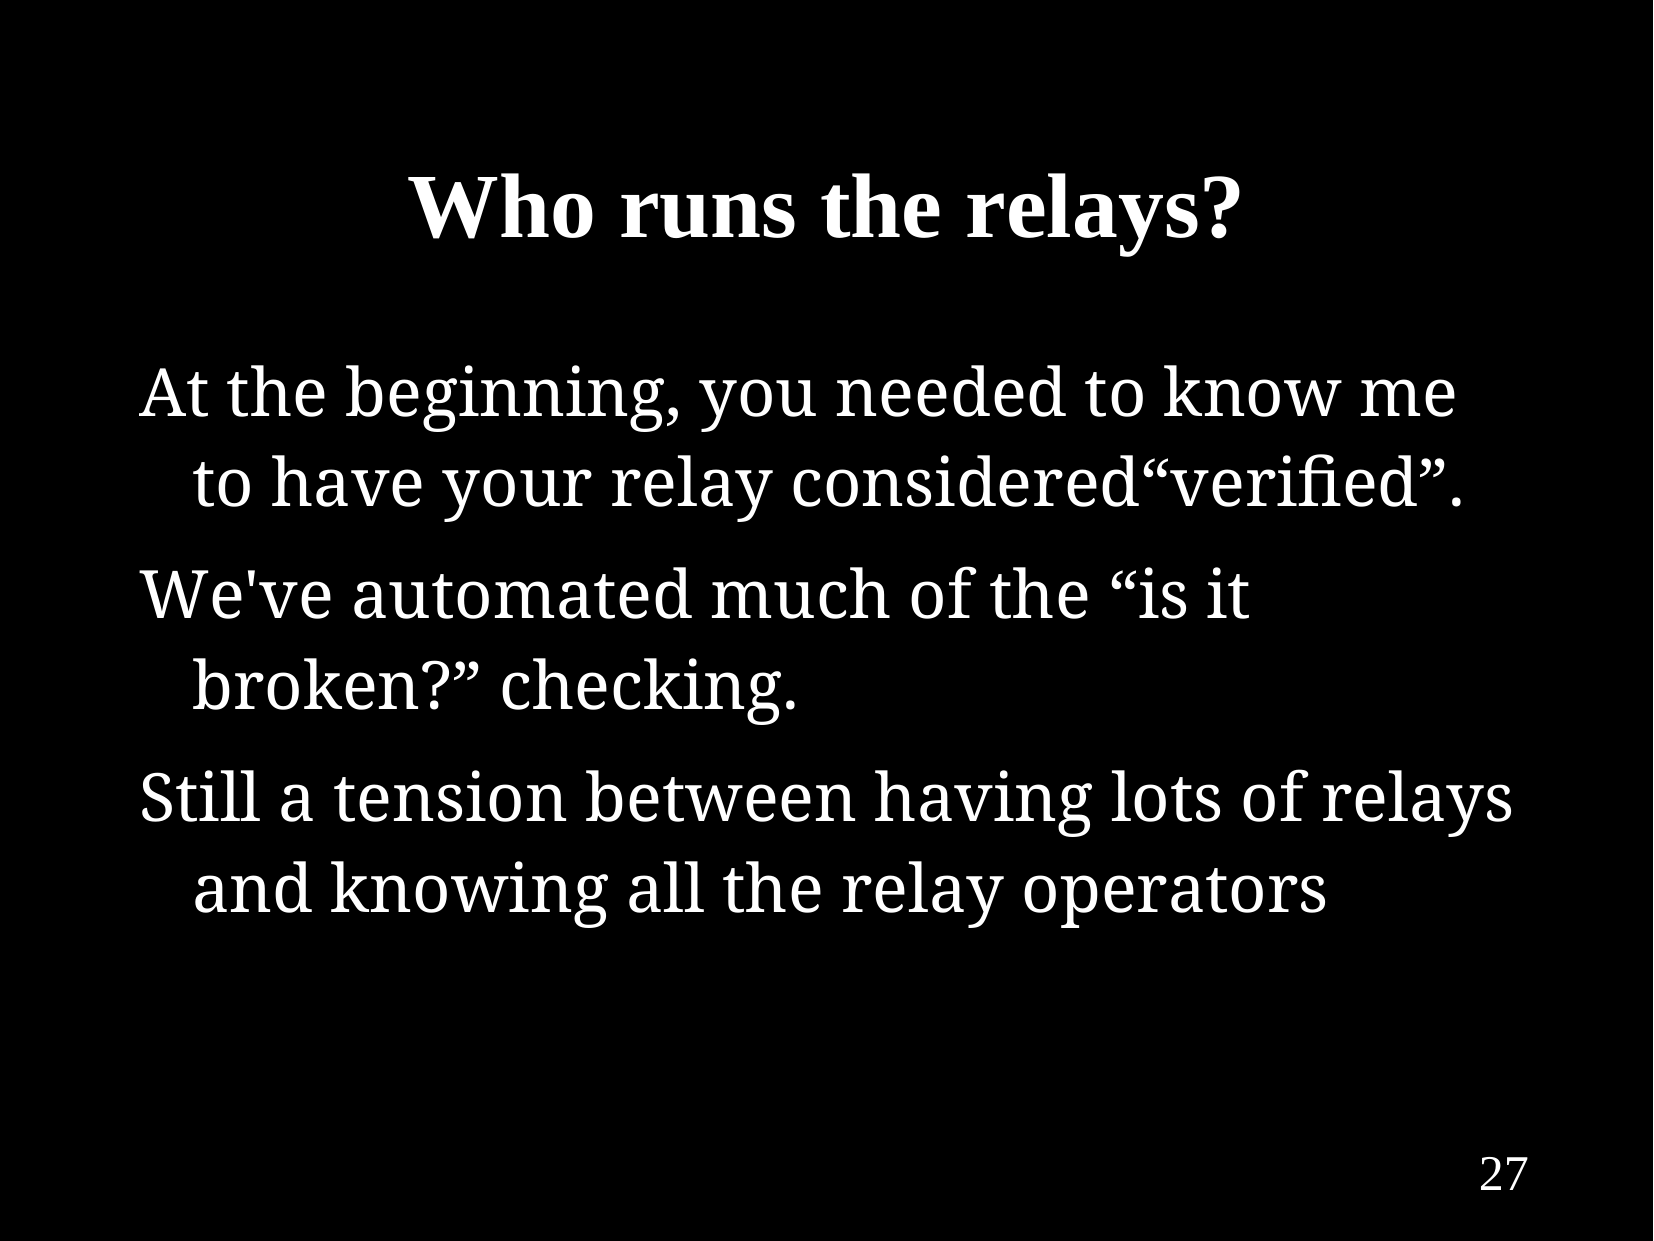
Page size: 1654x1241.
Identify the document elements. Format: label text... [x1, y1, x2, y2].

title Who runs the relays? [121, 102, 1534, 311]
list At the beginning, you needed to know me to have your relay considered“verified”. We've automated much of the “is it broken?” checking. Still a tension between having lots of relays and knowing all the relay operators [121, 344, 1534, 1127]
